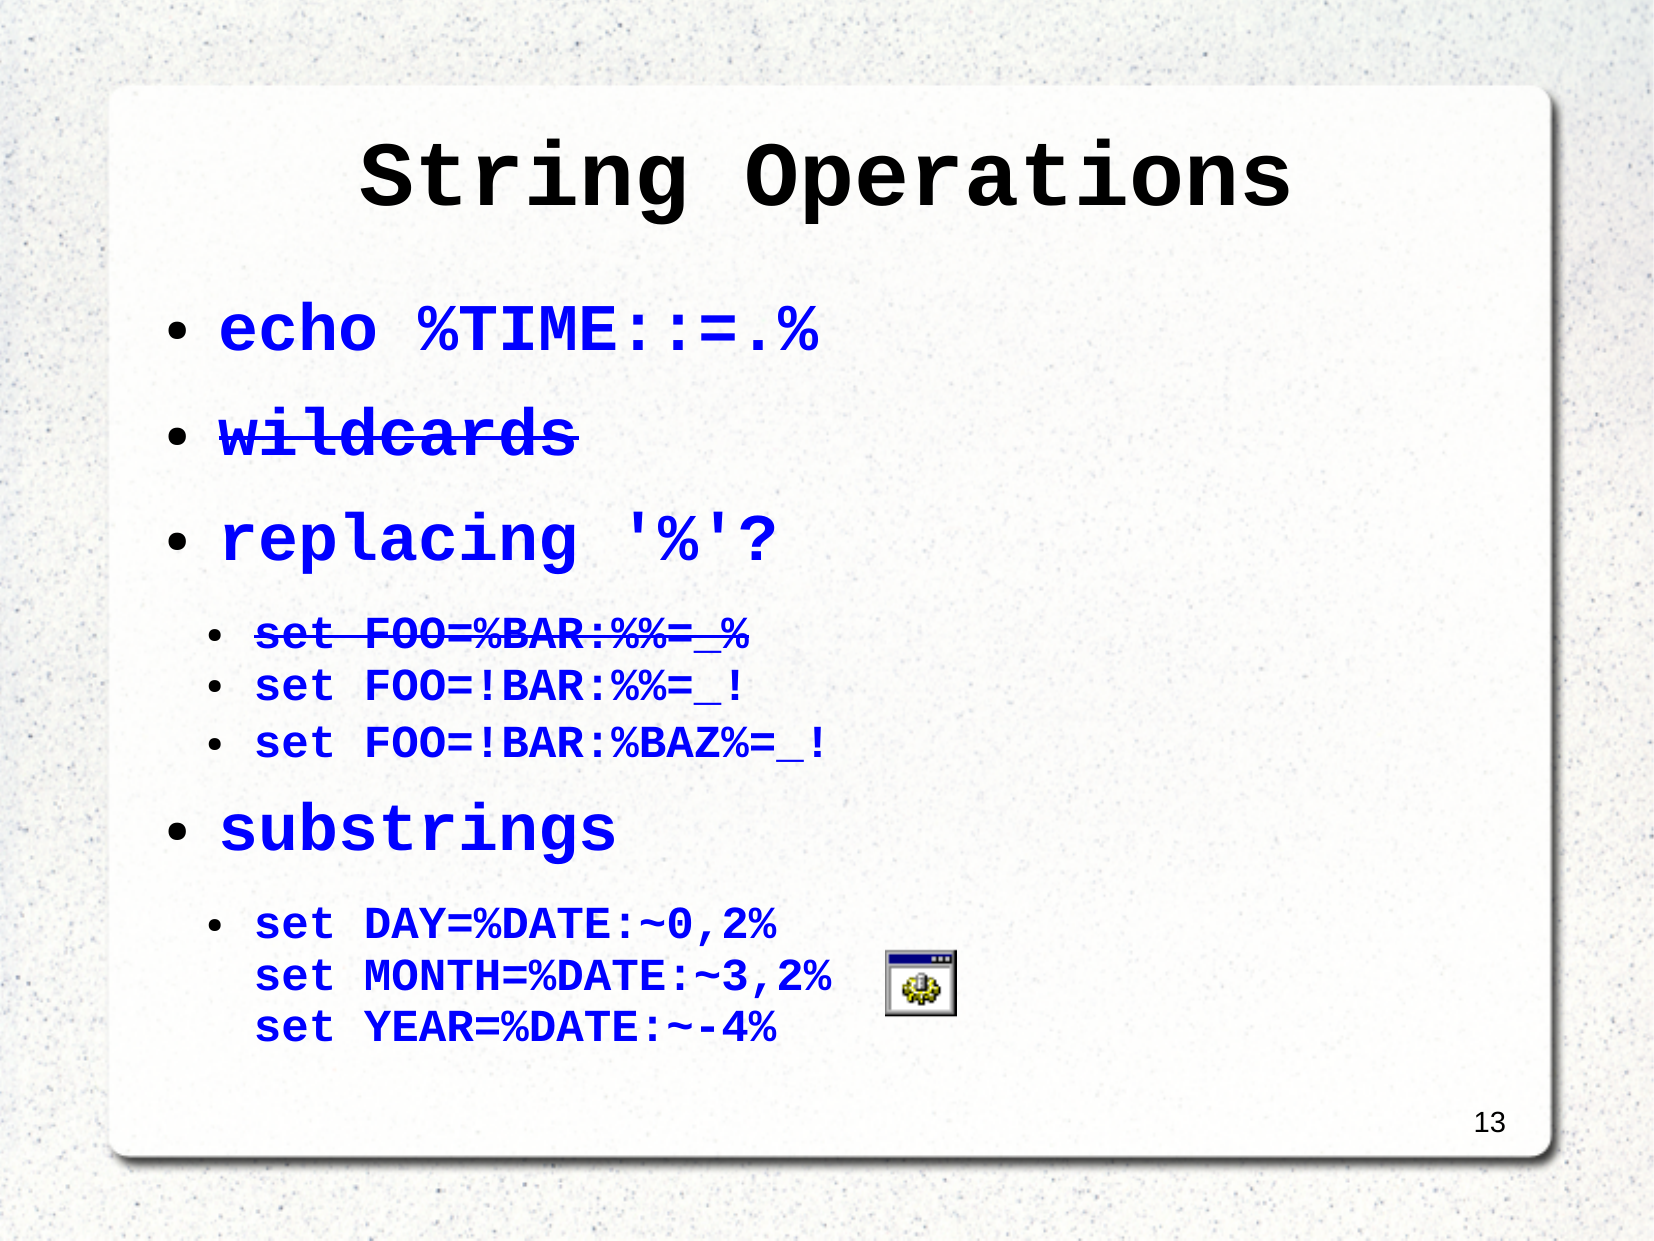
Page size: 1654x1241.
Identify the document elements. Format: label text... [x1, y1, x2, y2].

title String Operations [118, 96, 1536, 266]
list echo %TIME::=.% wildcards replacing '%'? set FOO=%BAR:%%=_% set FOO=!BAR:%%=_! set FOO=!BAR:%BAZ%=_! substrings set DAY=%DATE:~0,2% set MONTH=%DATE:~3,2% set YEAR=%DATE:~-4% [147, 295, 1506, 1114]
picture [0, 0, 1654, 1241]
